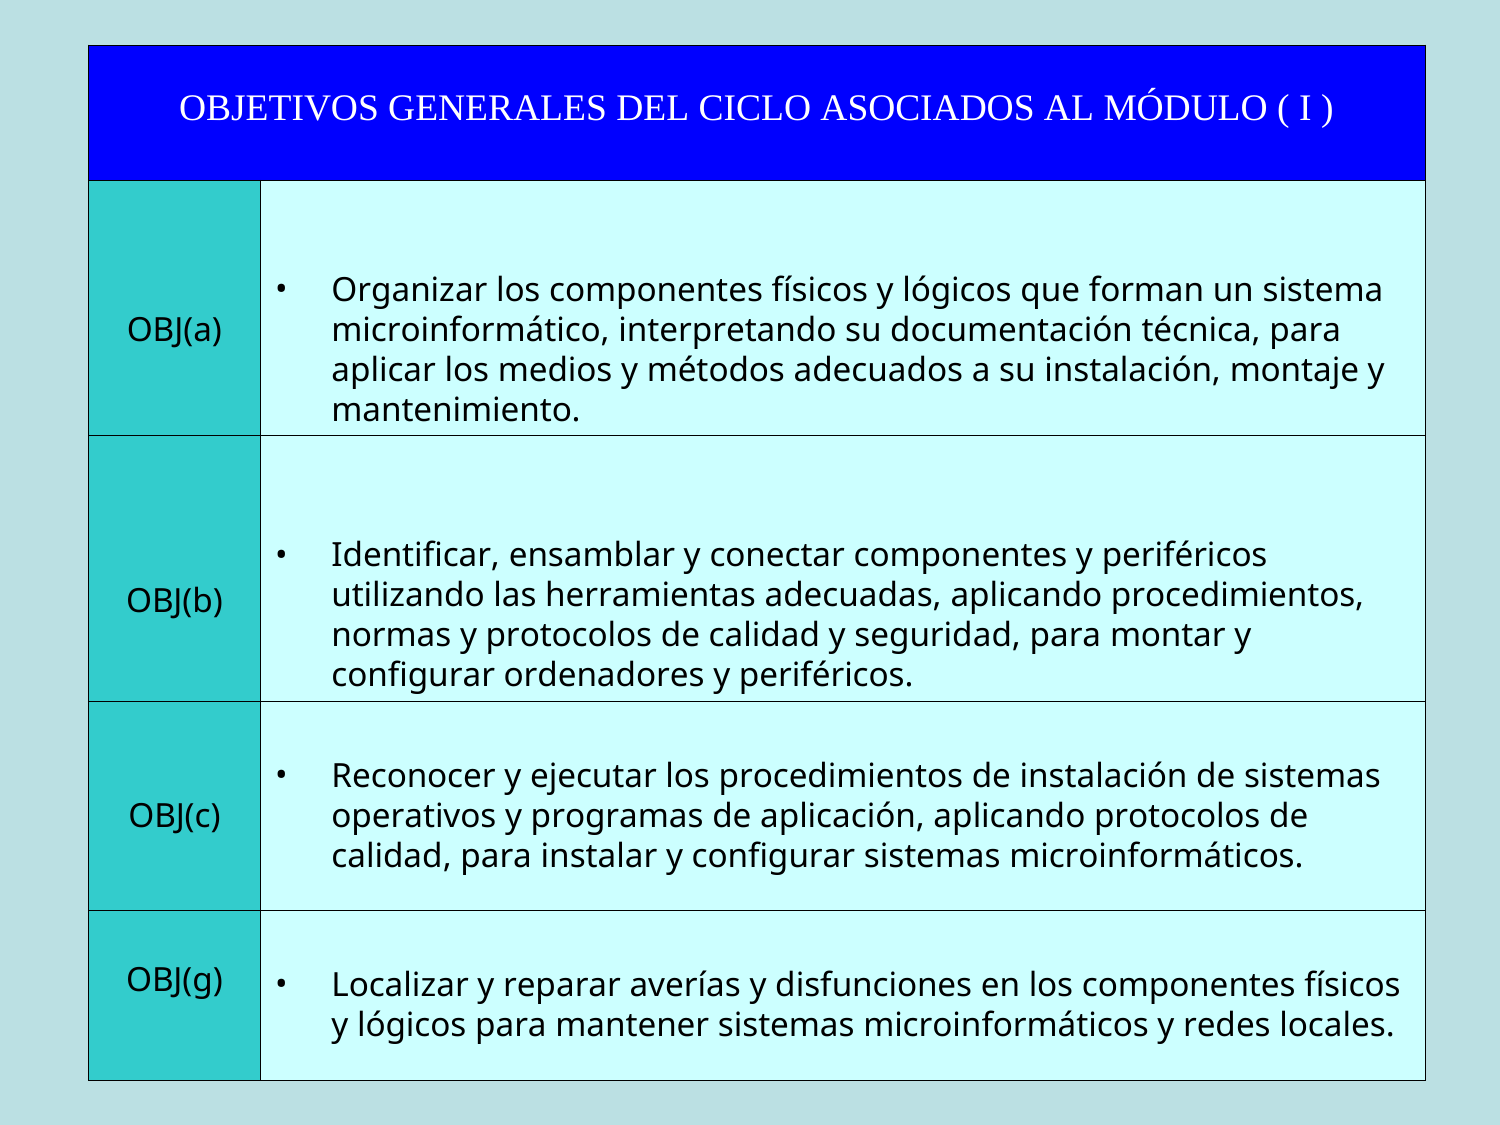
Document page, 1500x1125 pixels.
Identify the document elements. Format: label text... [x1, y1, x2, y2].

table_cell Organizar los componentes físicos y lógicos que forman un sistema microinformático, interpretando su documentación técnica, para aplicar los medios y métodos adecuados a su instalación, montaje y mantenimiento. [261, 181, 1425, 435]
table_cell OBJ(b) [89, 436, 260, 701]
table_header OBJETIVOS GENERALES DEL CICLO ASOCIADOS AL MÓDULO ( I ) [89, 46, 1425, 180]
table_cell Reconocer y ejecutar los procedimientos de instalación de sistemas operativos y programas de aplicación, aplicando protocolos de calidad, para instalar y configurar sistemas microinformáticos. [261, 702, 1425, 910]
table_cell OBJ(a) [89, 181, 260, 435]
table_cell OBJ(c) [89, 702, 260, 910]
table_cell OBJ(g) [89, 911, 260, 1080]
table_cell Localizar y reparar averías y disfunciones en los componentes físicos y lógicos para mantener sistemas microinformáticos y redes locales. [261, 911, 1425, 1080]
table_cell Identificar, ensamblar y conectar componentes y periféricos utilizando las herramientas adecuadas, aplicando procedimientos, normas y protocolos de calidad y seguridad, para montar y configurar ordenadores y periféricos. [261, 436, 1425, 701]
